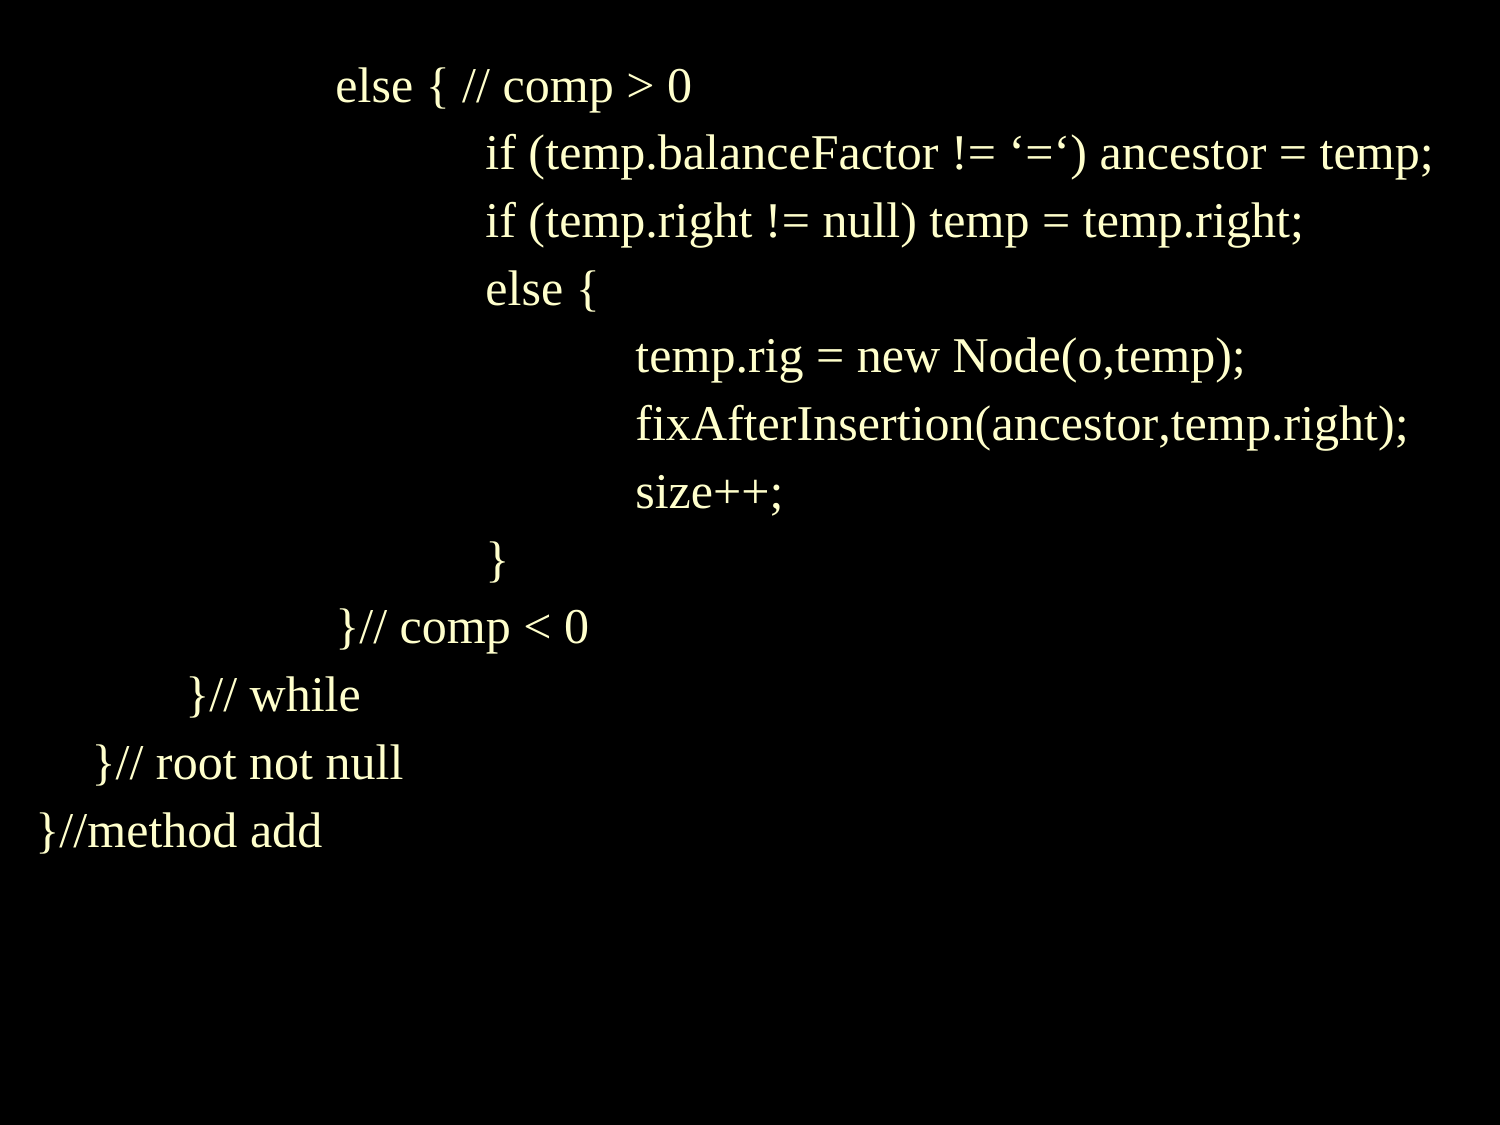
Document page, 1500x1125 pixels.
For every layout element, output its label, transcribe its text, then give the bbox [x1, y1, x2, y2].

list else { // comp > 0 if (temp.balanceFactor != ‘=‘) ancestor = temp; if (temp.right != null) temp = temp.right; else { temp.rig = new Node(o,temp); fixAfterInsertion(ancestor,temp.right); size++; } }// comp < 0 }// while }// root not null }//method add [20, 49, 1480, 1063]
